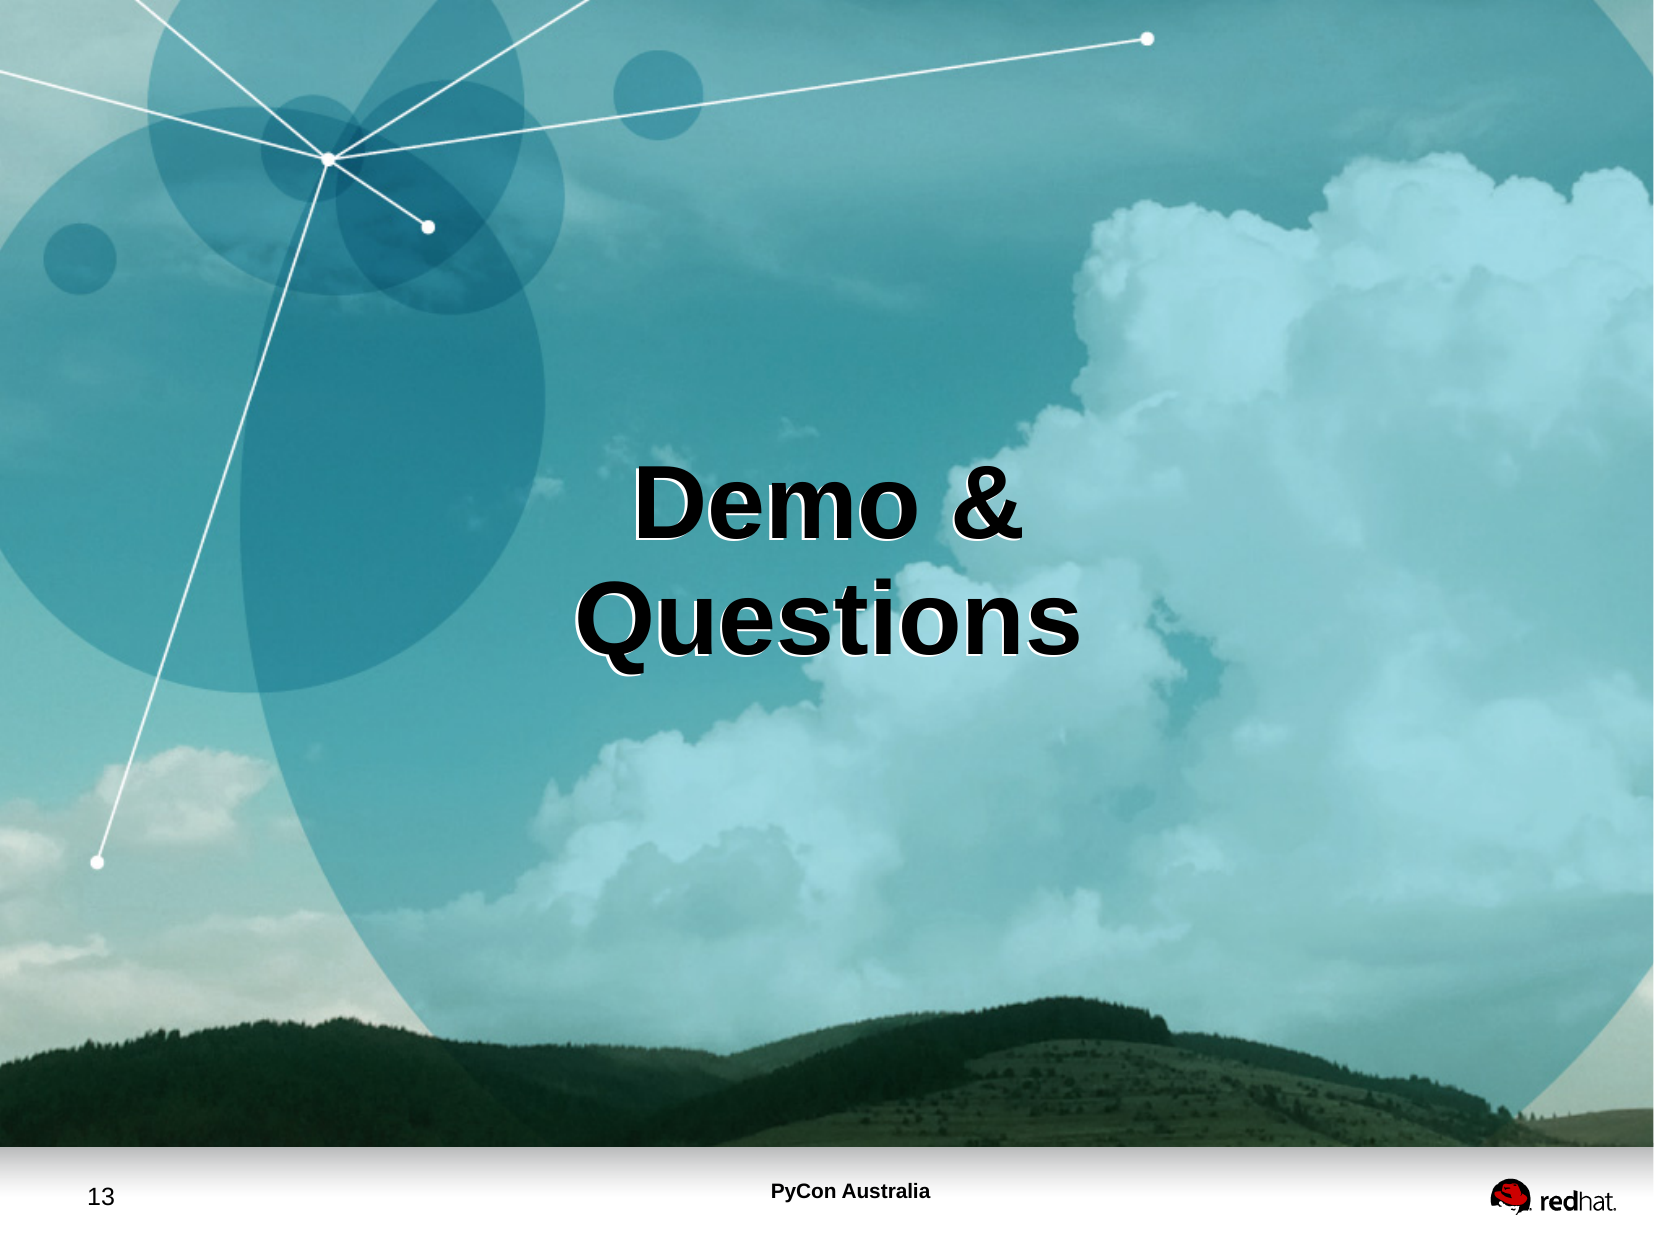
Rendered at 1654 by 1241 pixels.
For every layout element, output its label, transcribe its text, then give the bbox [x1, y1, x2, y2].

title Demo & Questions [84, 260, 1574, 861]
picture [0, 0, 1654, 1241]
